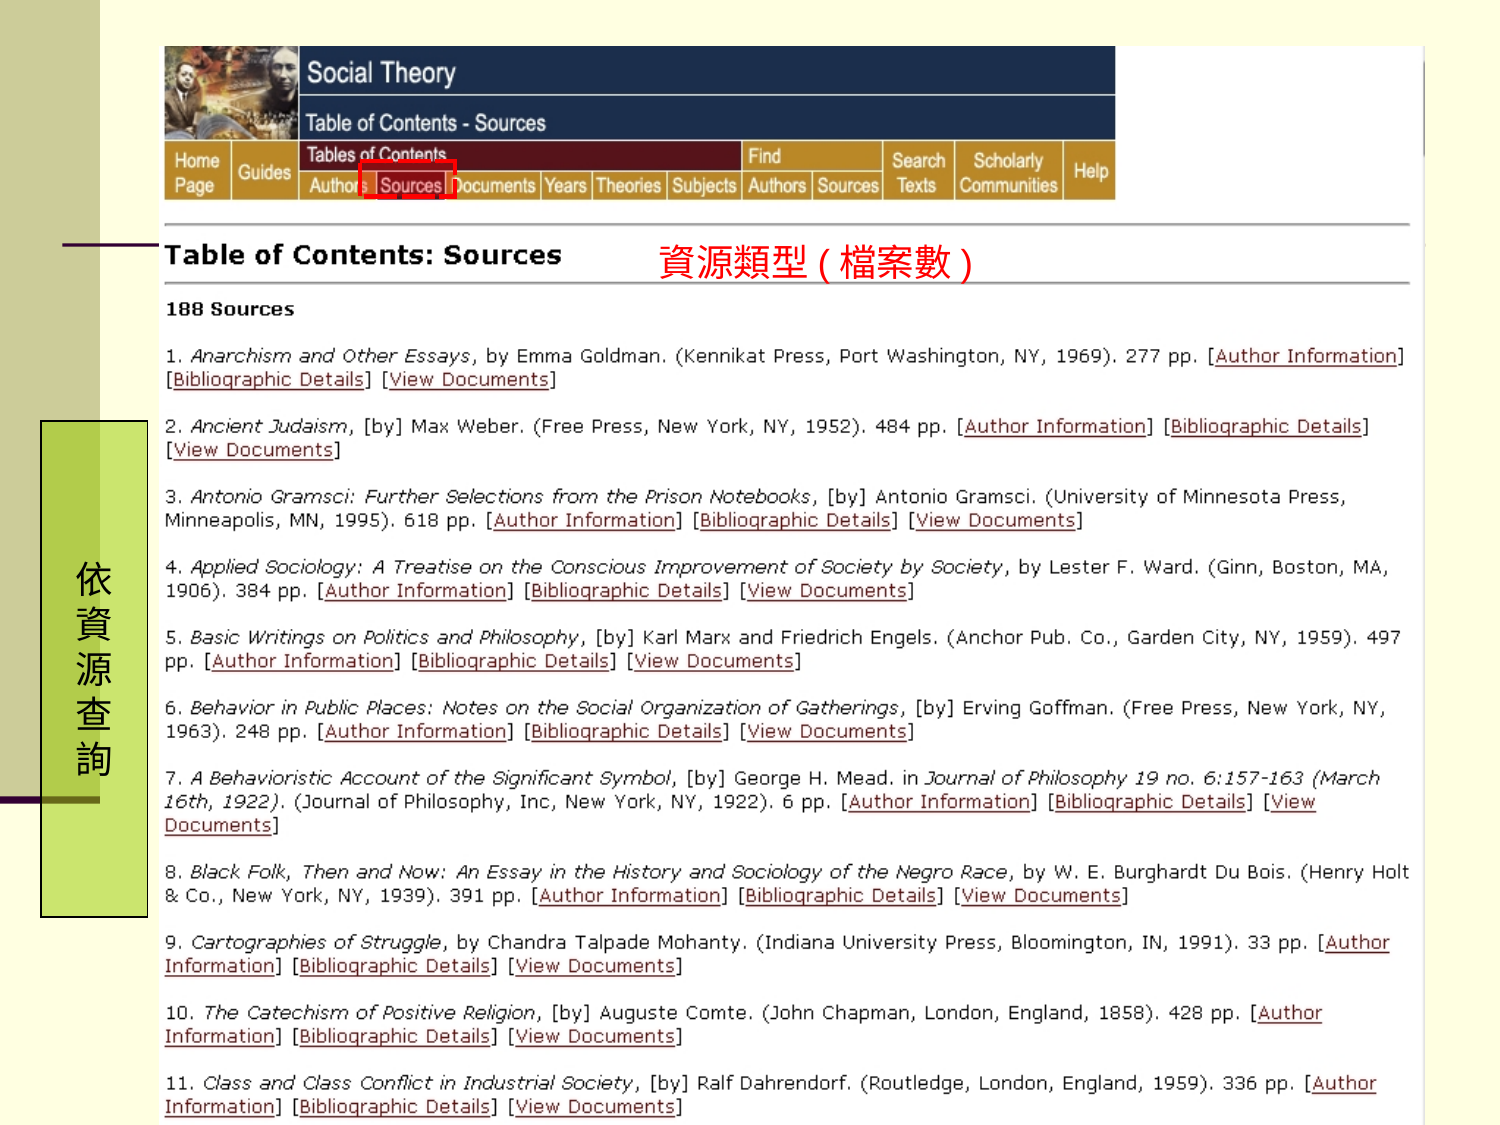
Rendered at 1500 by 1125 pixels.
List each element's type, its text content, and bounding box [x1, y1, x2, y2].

text_box [360, 161, 455, 196]
text_box 資源類型(檔案數) [643, 231, 962, 292]
picture [159, 46, 1425, 1125]
text_box 依 資 源 查 詢 [41, 421, 147, 917]
